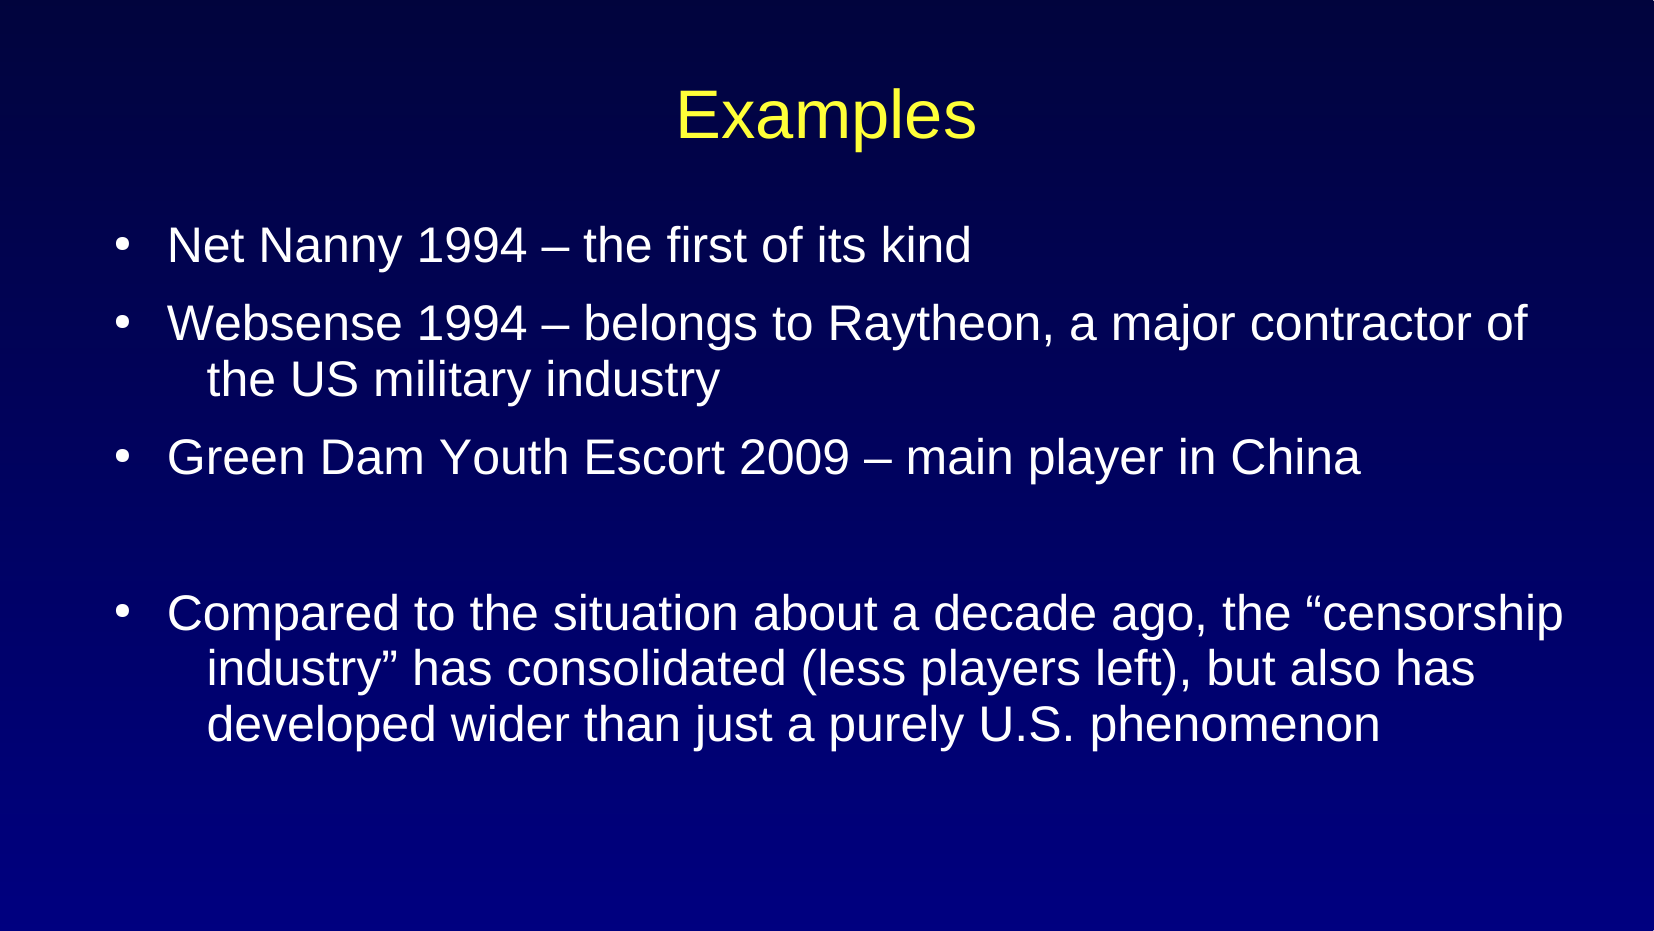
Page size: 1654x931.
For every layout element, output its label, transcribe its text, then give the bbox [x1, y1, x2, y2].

title Examples [82, 37, 1571, 193]
list Net Nanny 1994 – the first of its kind Websense 1994 – belongs to Raytheon, a major contractor of the US military industry Green Dam Youth Escort 2009 – main player in China Compared to the situation about a decade ago, the “censorship industry” has consolidated (less players left), but also has developed wider than just a purely U.S. phenomenon [82, 217, 1571, 758]
